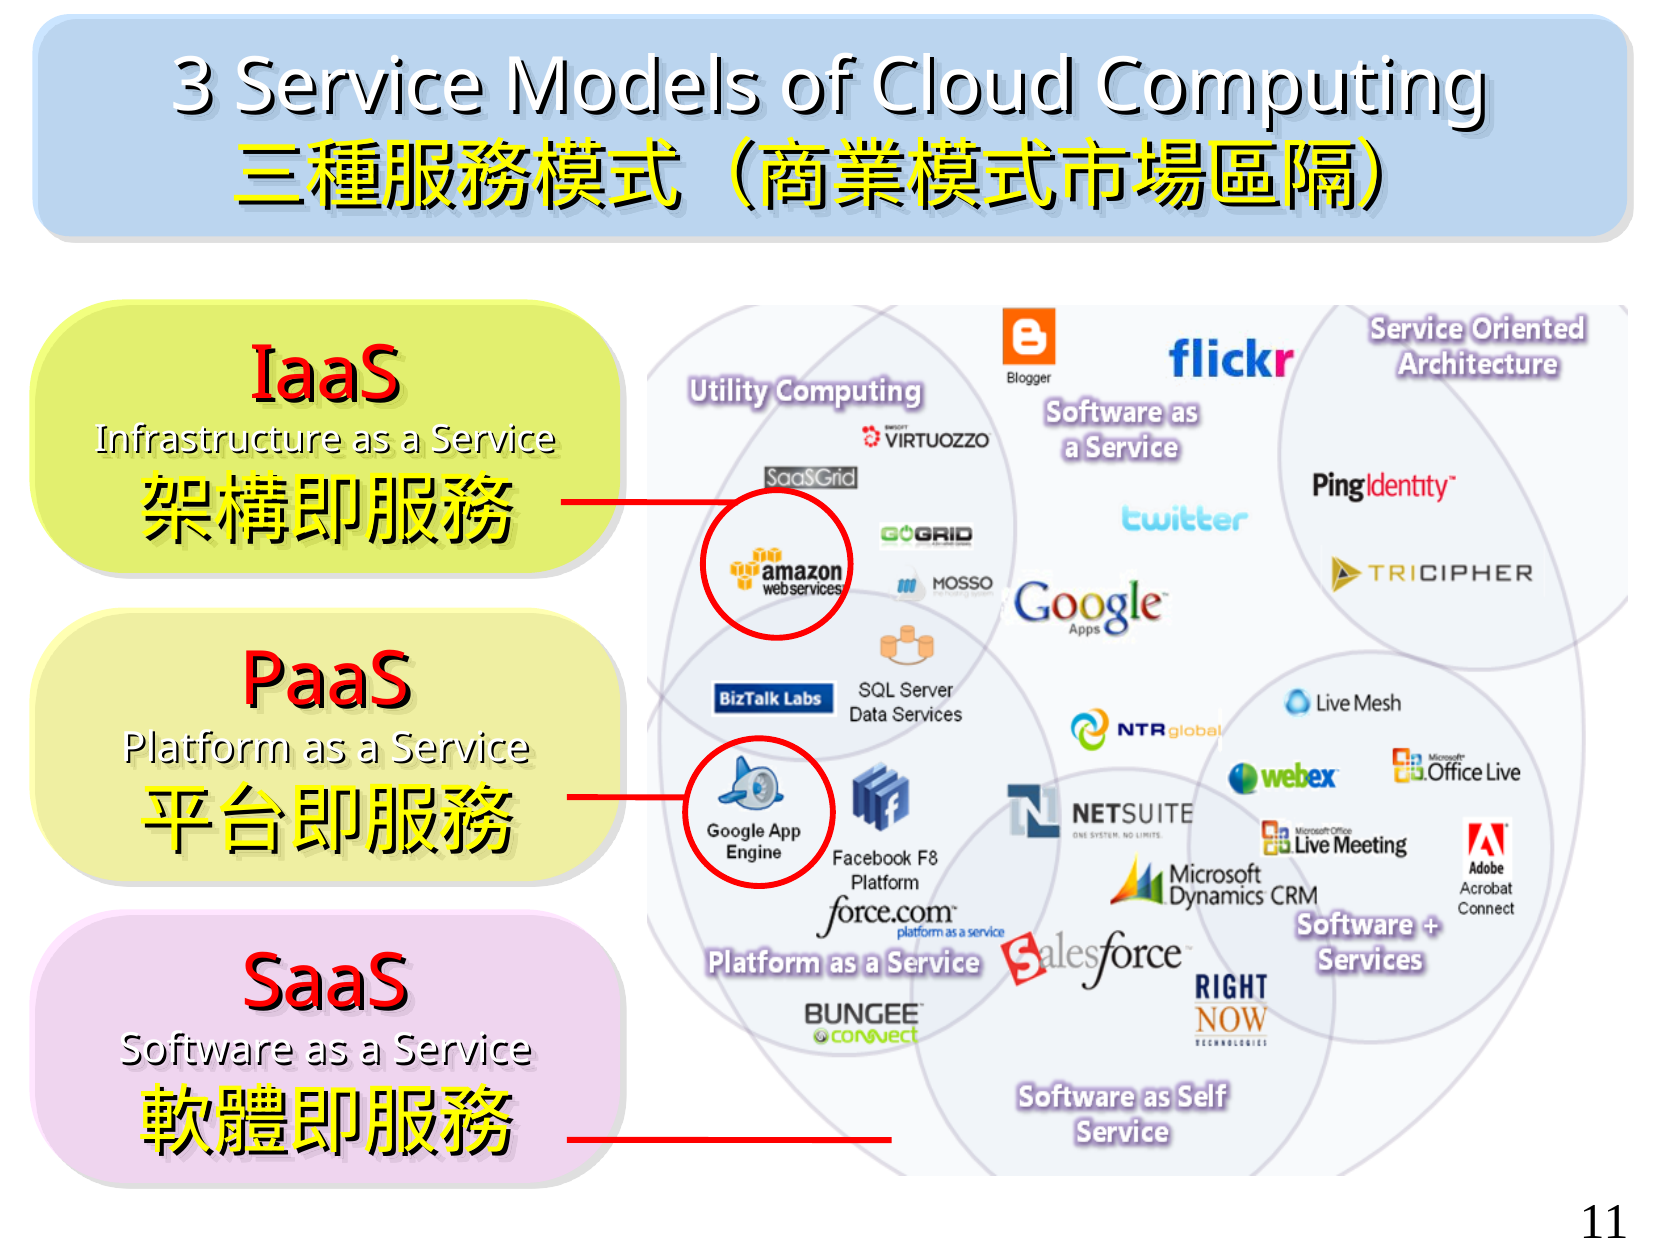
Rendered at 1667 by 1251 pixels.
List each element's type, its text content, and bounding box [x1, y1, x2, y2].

text_box SaaS Software as a Service 軟體即服務 [29, 909, 621, 1183]
text_box IaaS Infrastructure as a Service 架構即服務 [29, 299, 621, 573]
picture [689, 742, 829, 883]
text_box 3 Service Models of Cloud Computing 三種服務模式（商業模式市場區隔） [32, 14, 1628, 237]
picture [706, 494, 847, 634]
picture [647, 305, 1628, 1176]
text_box PaaS Platform as a Service 平台即服務 [29, 607, 621, 882]
